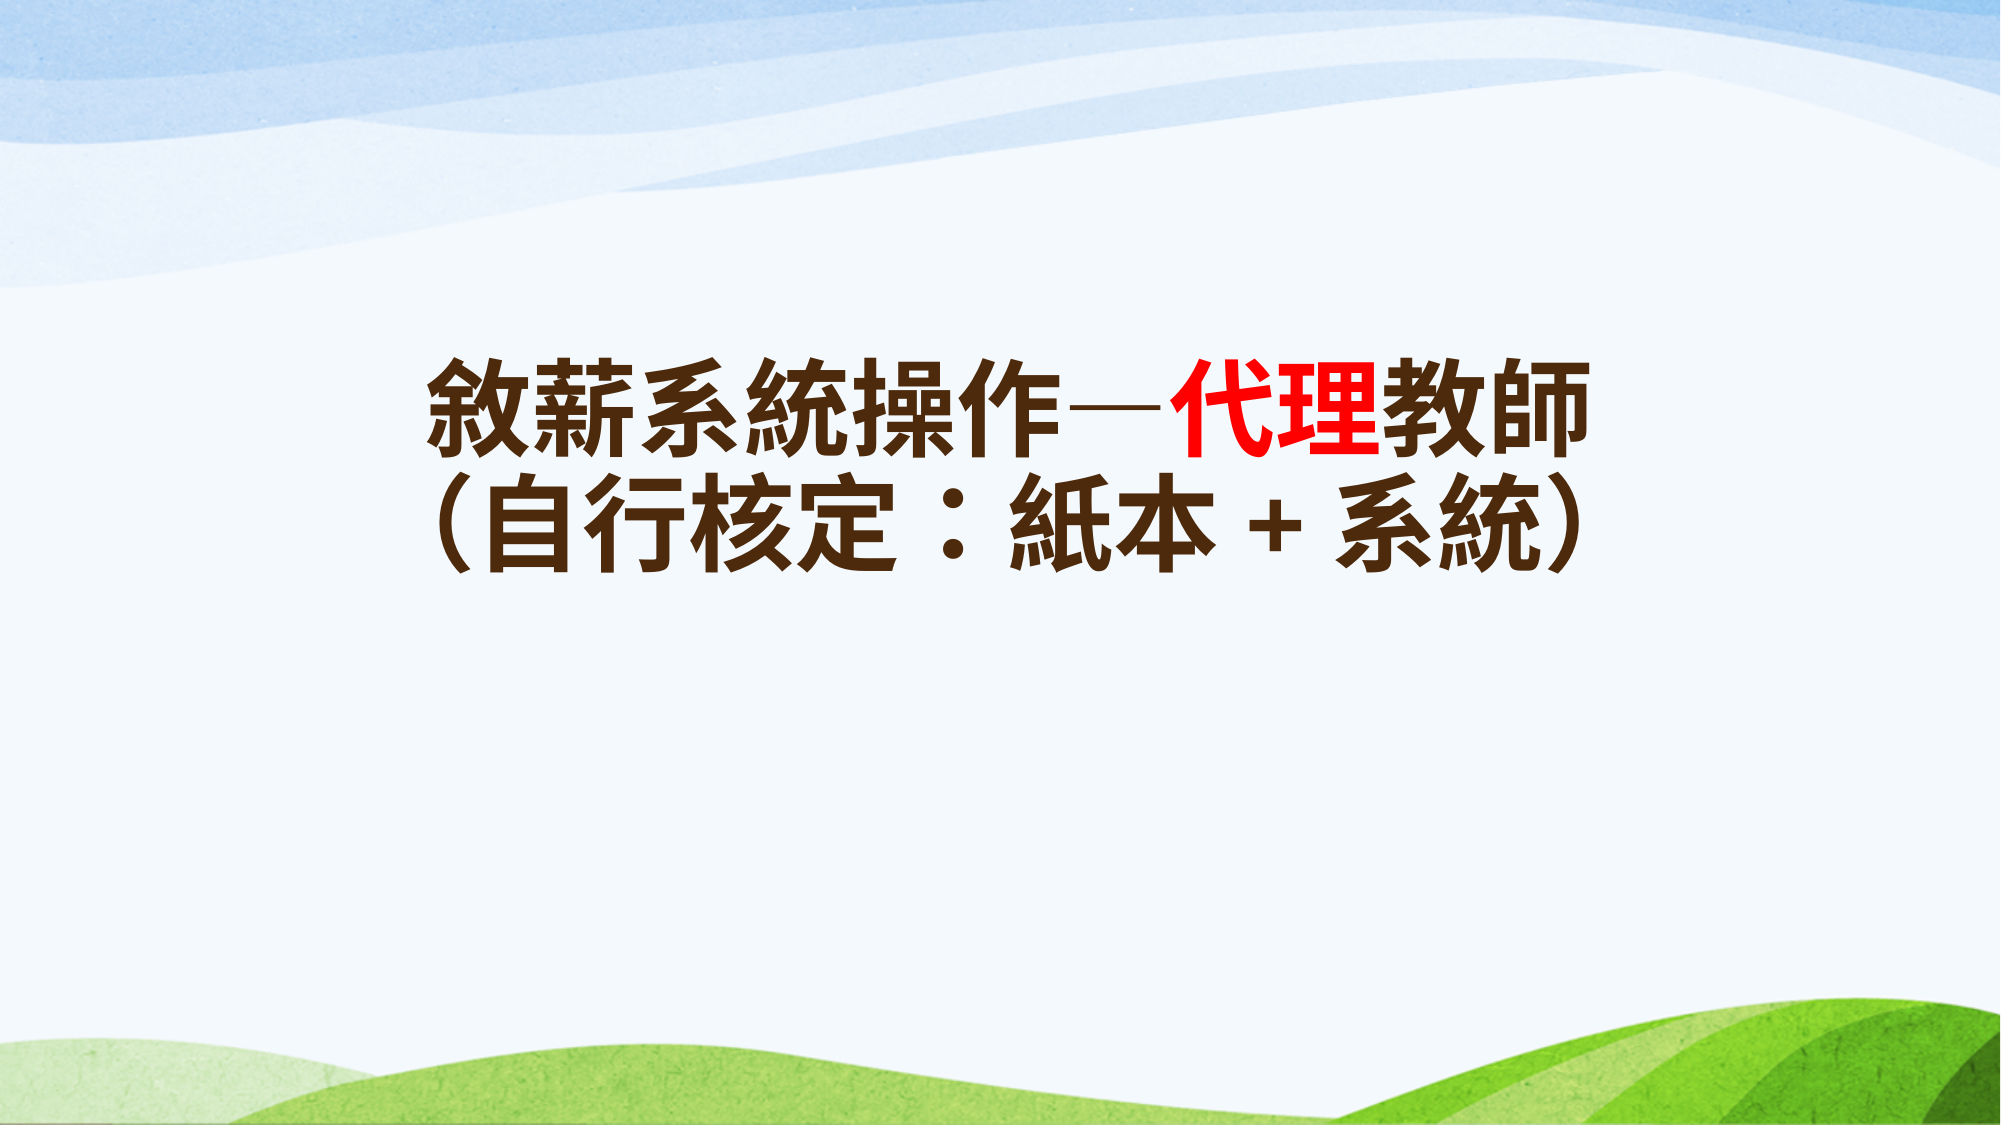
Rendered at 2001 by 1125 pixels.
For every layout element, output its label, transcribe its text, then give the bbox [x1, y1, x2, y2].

title 敘薪系統操作—代理教師 （自行核定：紙本+系統） [237, 319, 1782, 594]
picture [0, 0, 2001, 1125]
